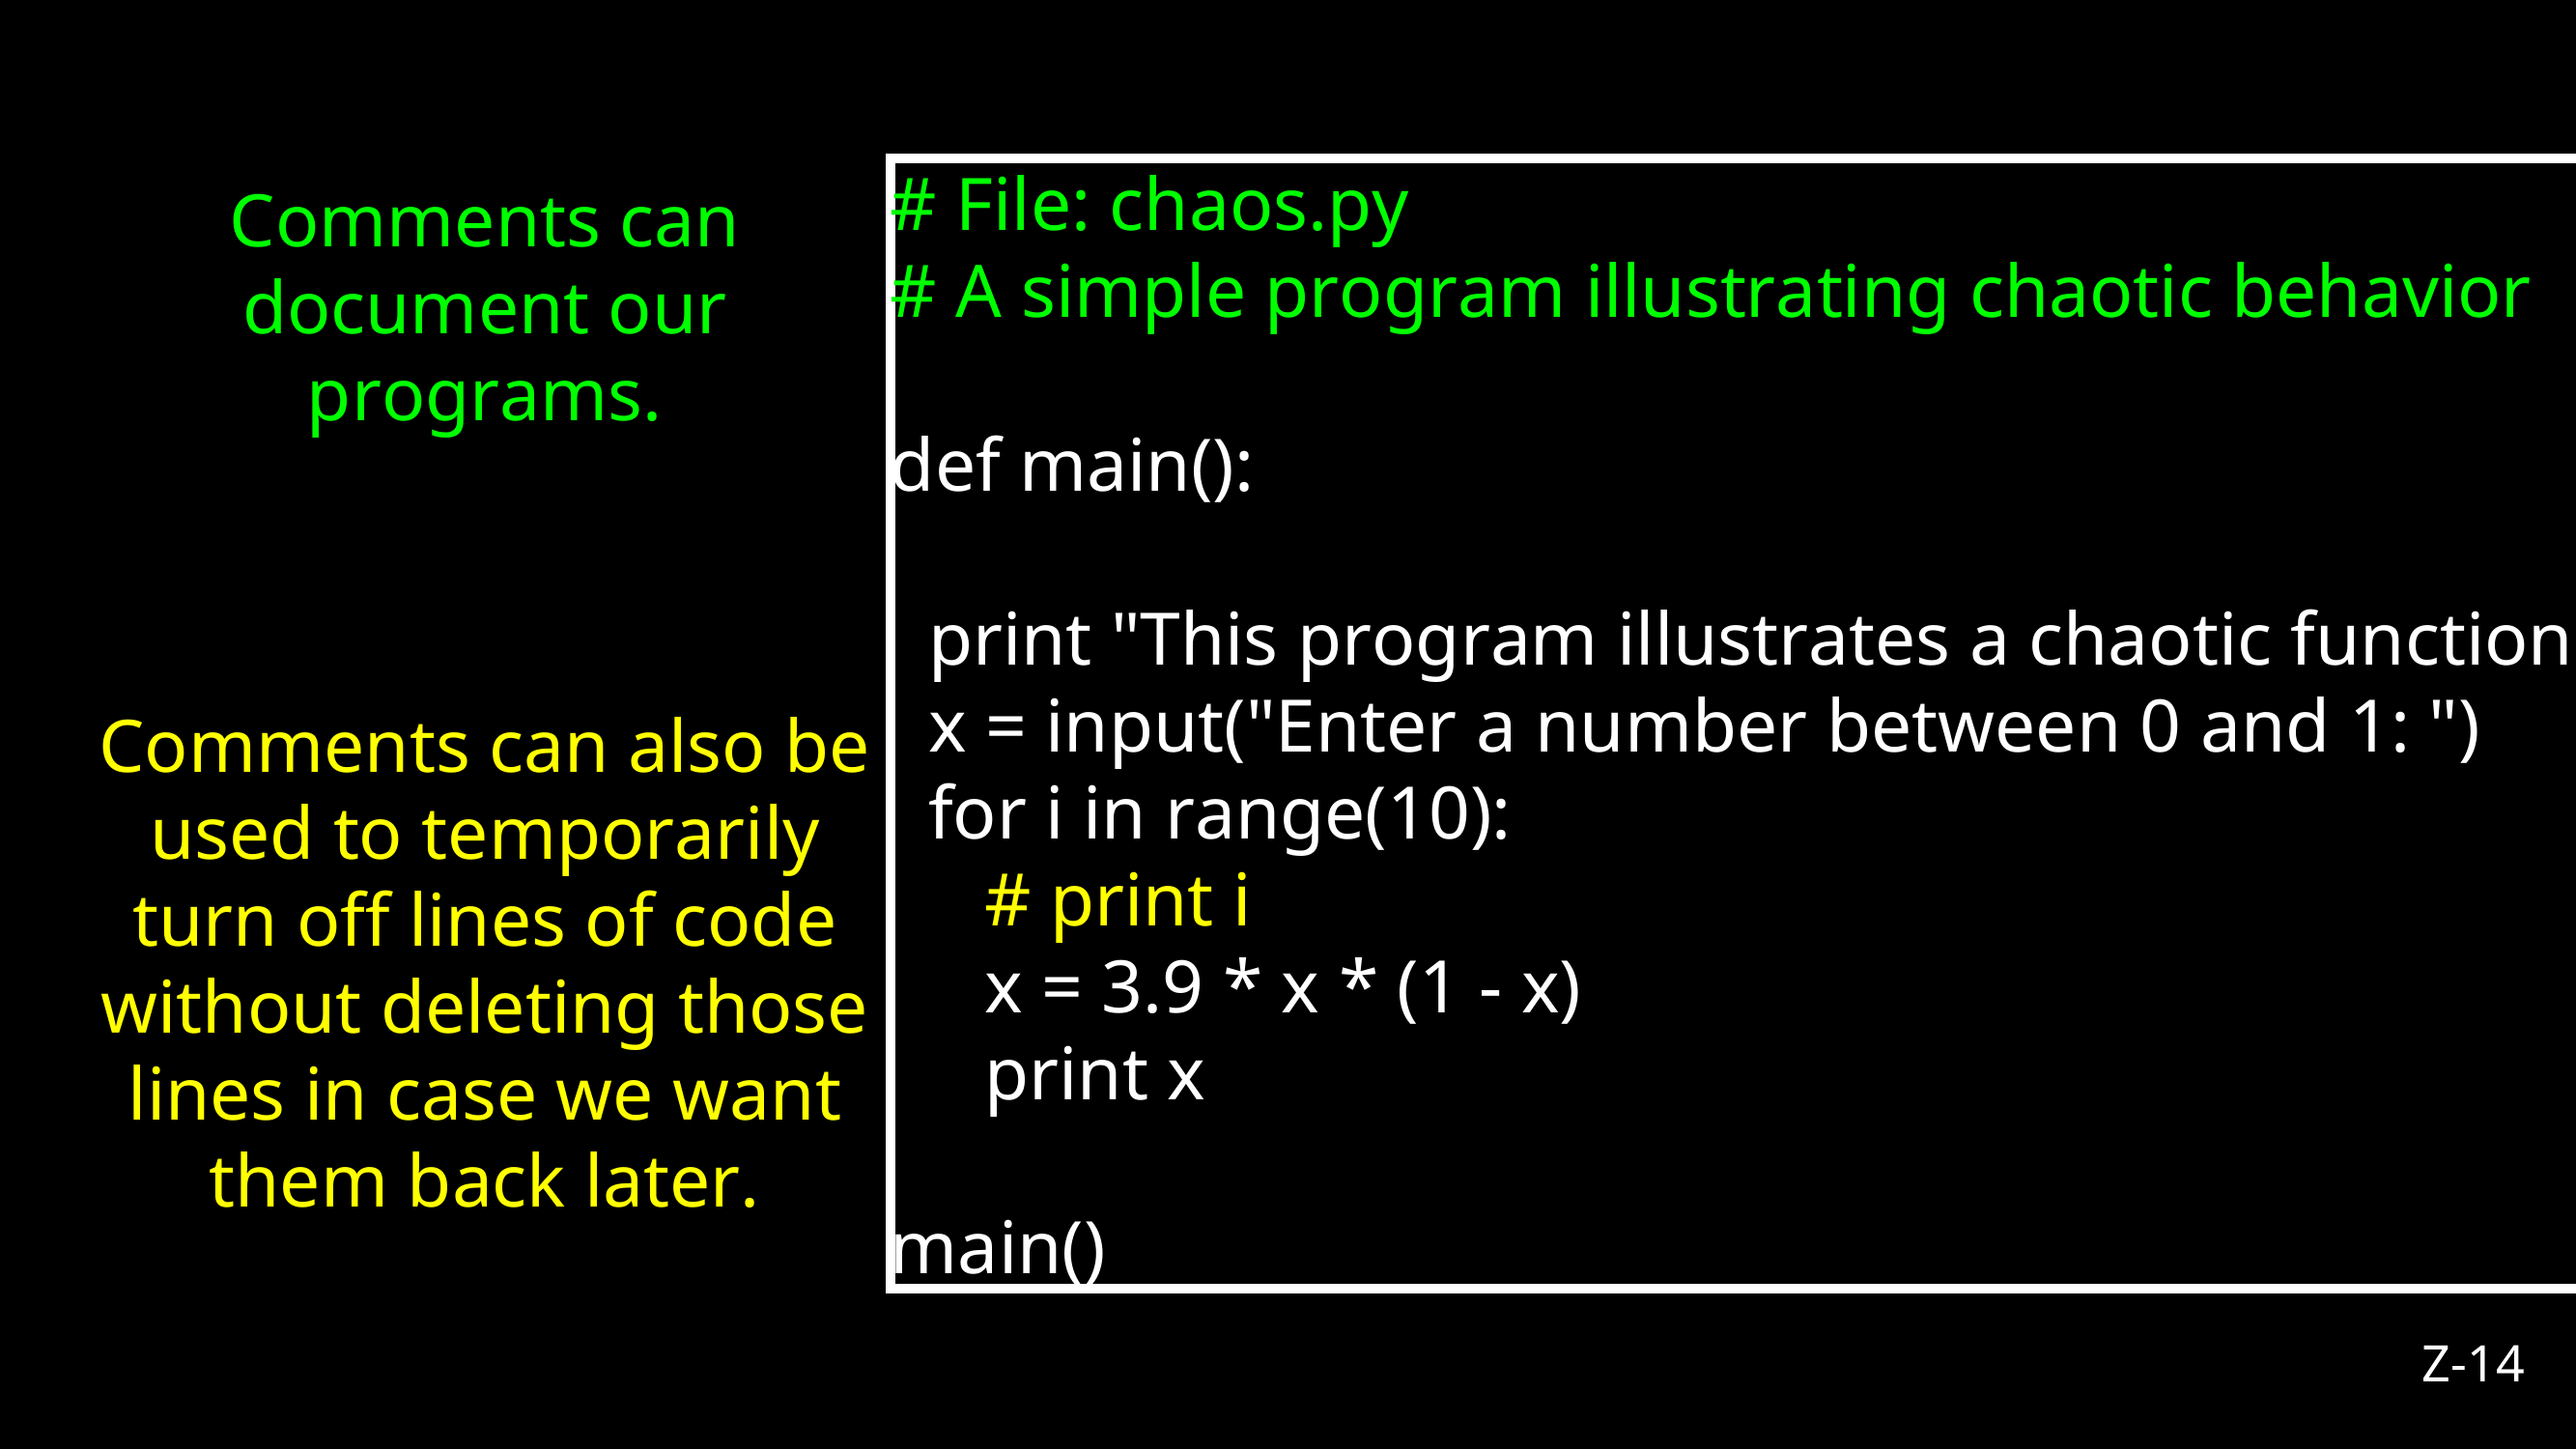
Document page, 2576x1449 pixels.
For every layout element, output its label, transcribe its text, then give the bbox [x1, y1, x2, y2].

text_box Comments can document our programs. [94, 213, 876, 396]
text_box Comments can also be used to temporarily turn off lines of code without deleting those lines in case we want them back later. [94, 705, 876, 1217]
text_box Z-14 [2421, 1331, 2525, 1392]
text_box # File: chaos.py # A simple program illustrating chaotic behavior def main(): print "This program illustrates a chaotic function" x = input("Enter a number between 0 and 1: ") for i in range(10): # print i x = 3.9 * x * (1 - x) print x main() [890, 157, 2576, 1289]
